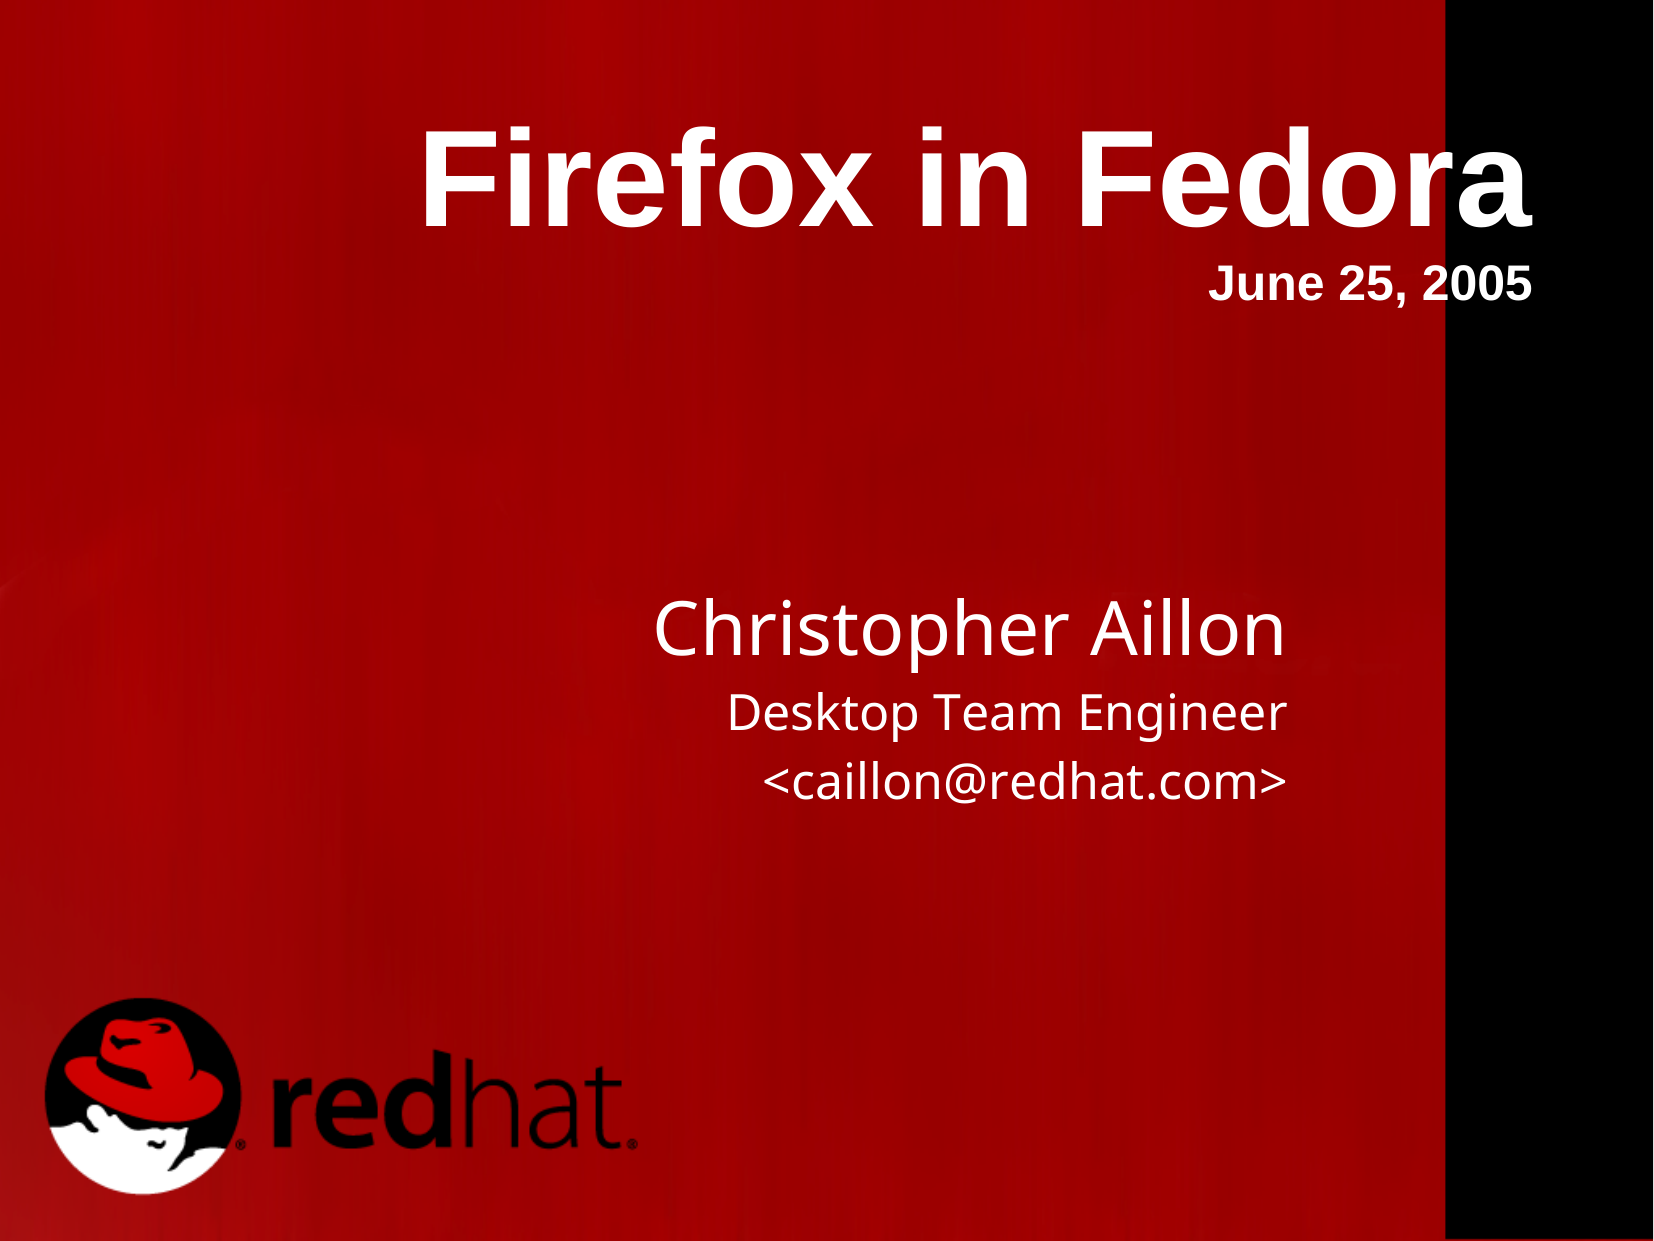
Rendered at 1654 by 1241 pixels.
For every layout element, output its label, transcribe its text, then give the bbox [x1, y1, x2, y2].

picture [0, 0, 1654, 1241]
title Christopher Aillon Desktop Team Engineer <caillon@redhat.com> [171, 566, 1289, 823]
title Firefox in Fedora June 25, 2005 [121, 65, 1533, 348]
